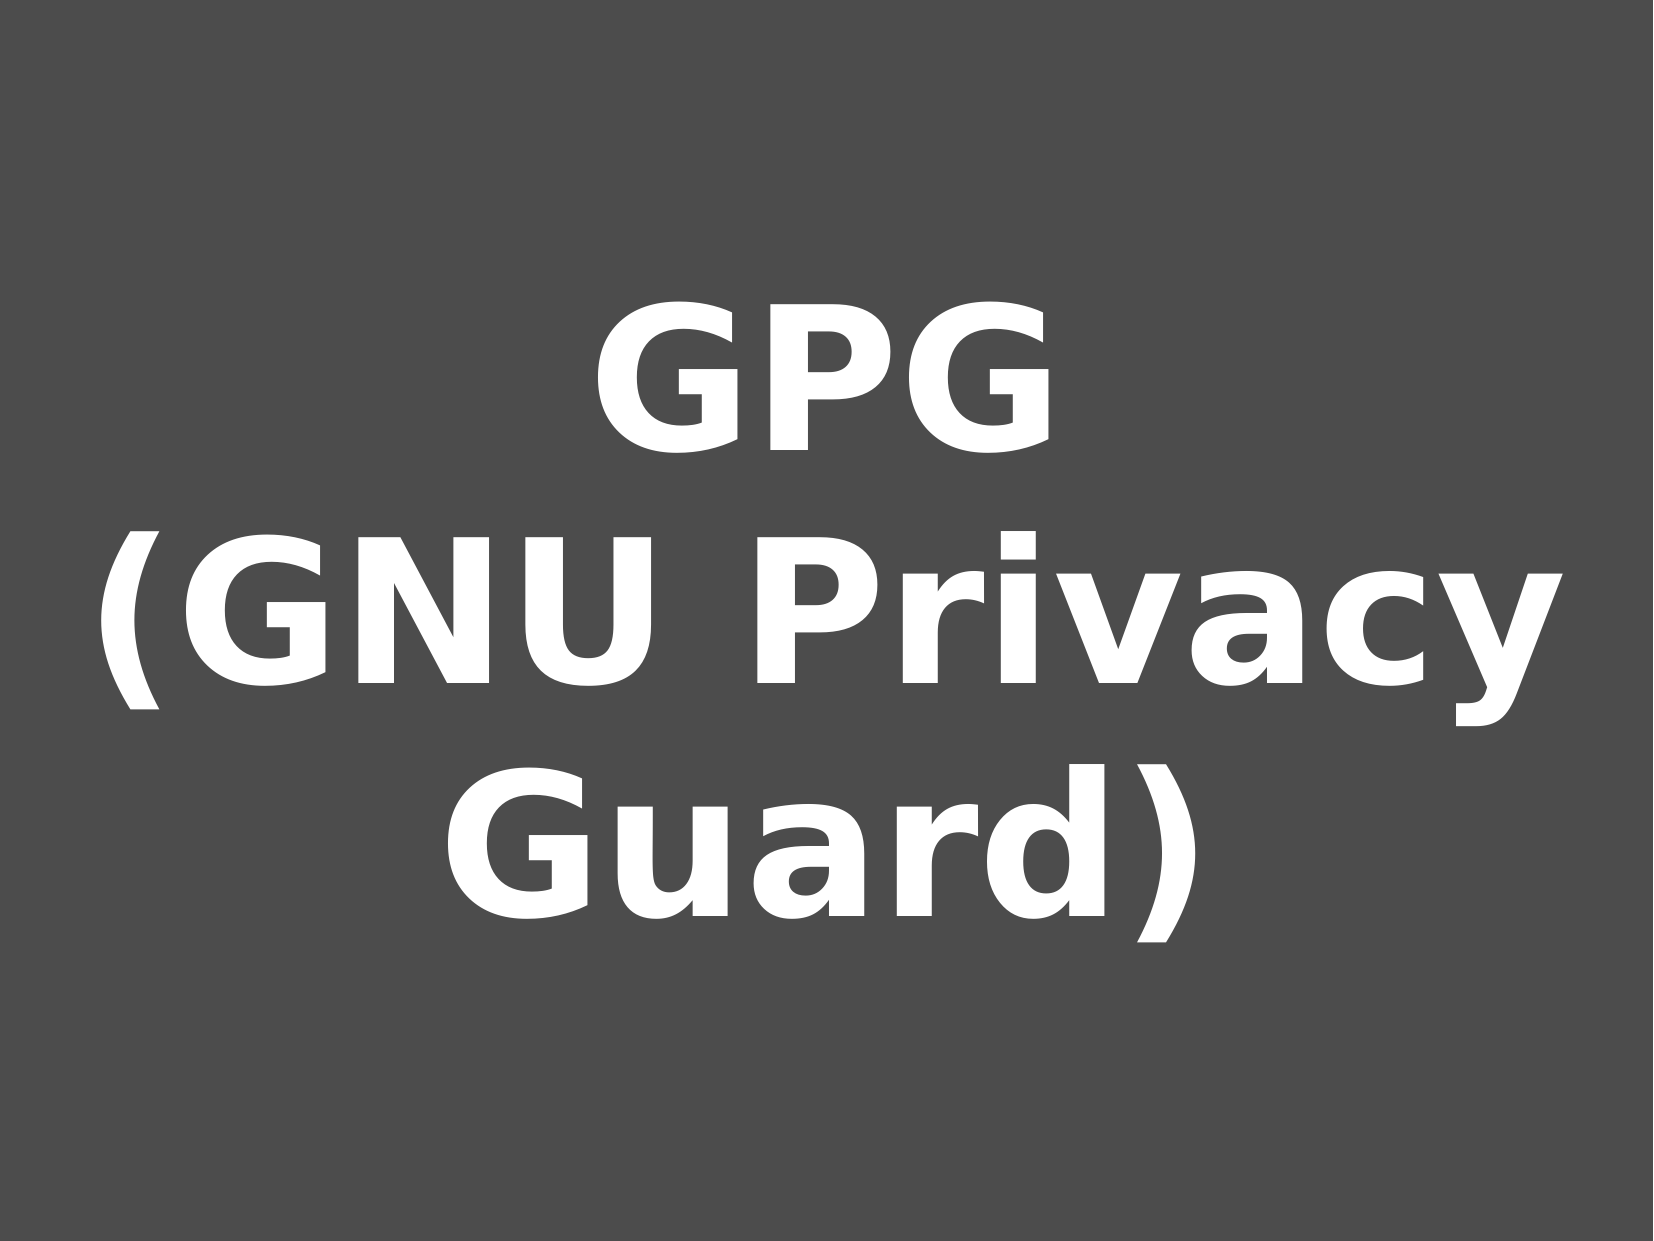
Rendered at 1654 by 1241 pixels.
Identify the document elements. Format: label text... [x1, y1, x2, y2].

text_box GPG (GNU Privacy Guard) [0, 257, 1653, 972]
